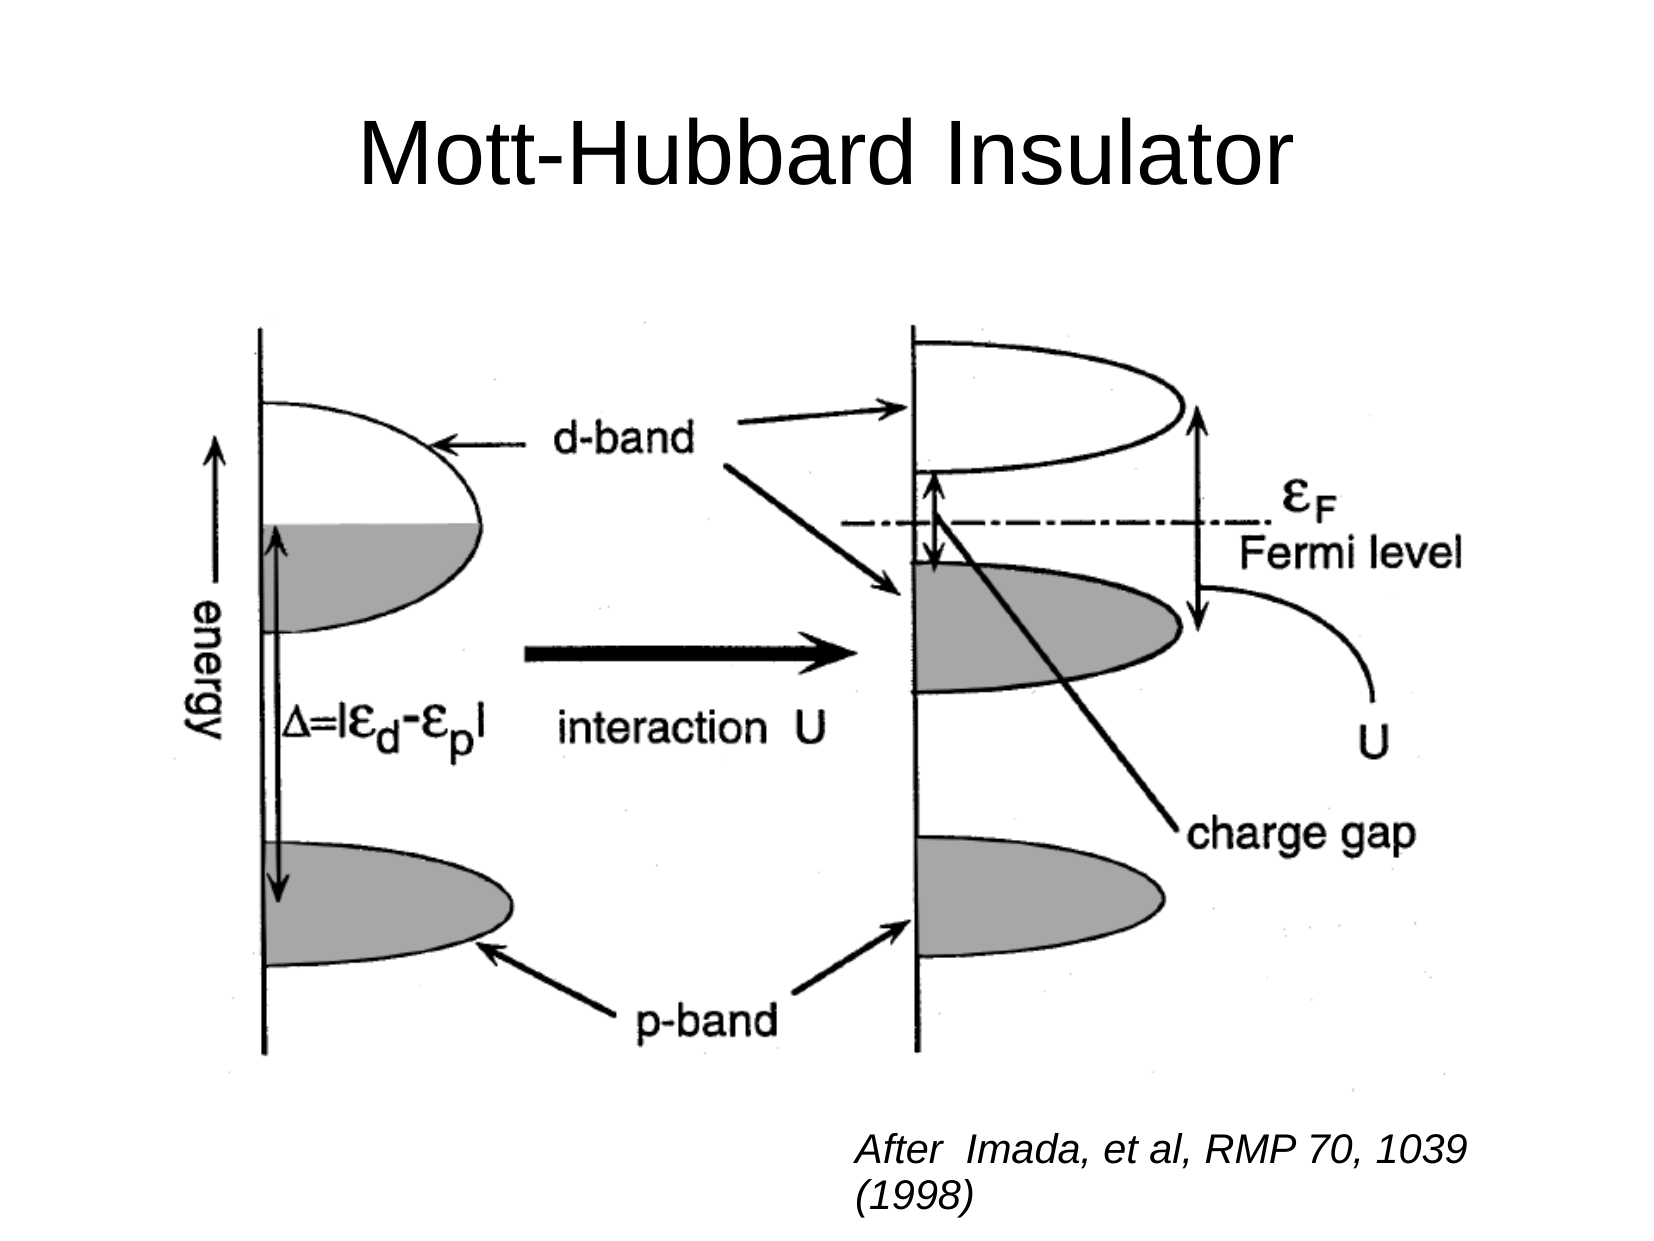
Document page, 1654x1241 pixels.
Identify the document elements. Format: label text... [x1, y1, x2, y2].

title Mott-Hubbard Insulator [82, 49, 1571, 257]
text_box After Imada, et al, RMP 70, 1039 (1998) [840, 1118, 1599, 1227]
picture [148, 303, 1506, 1120]
